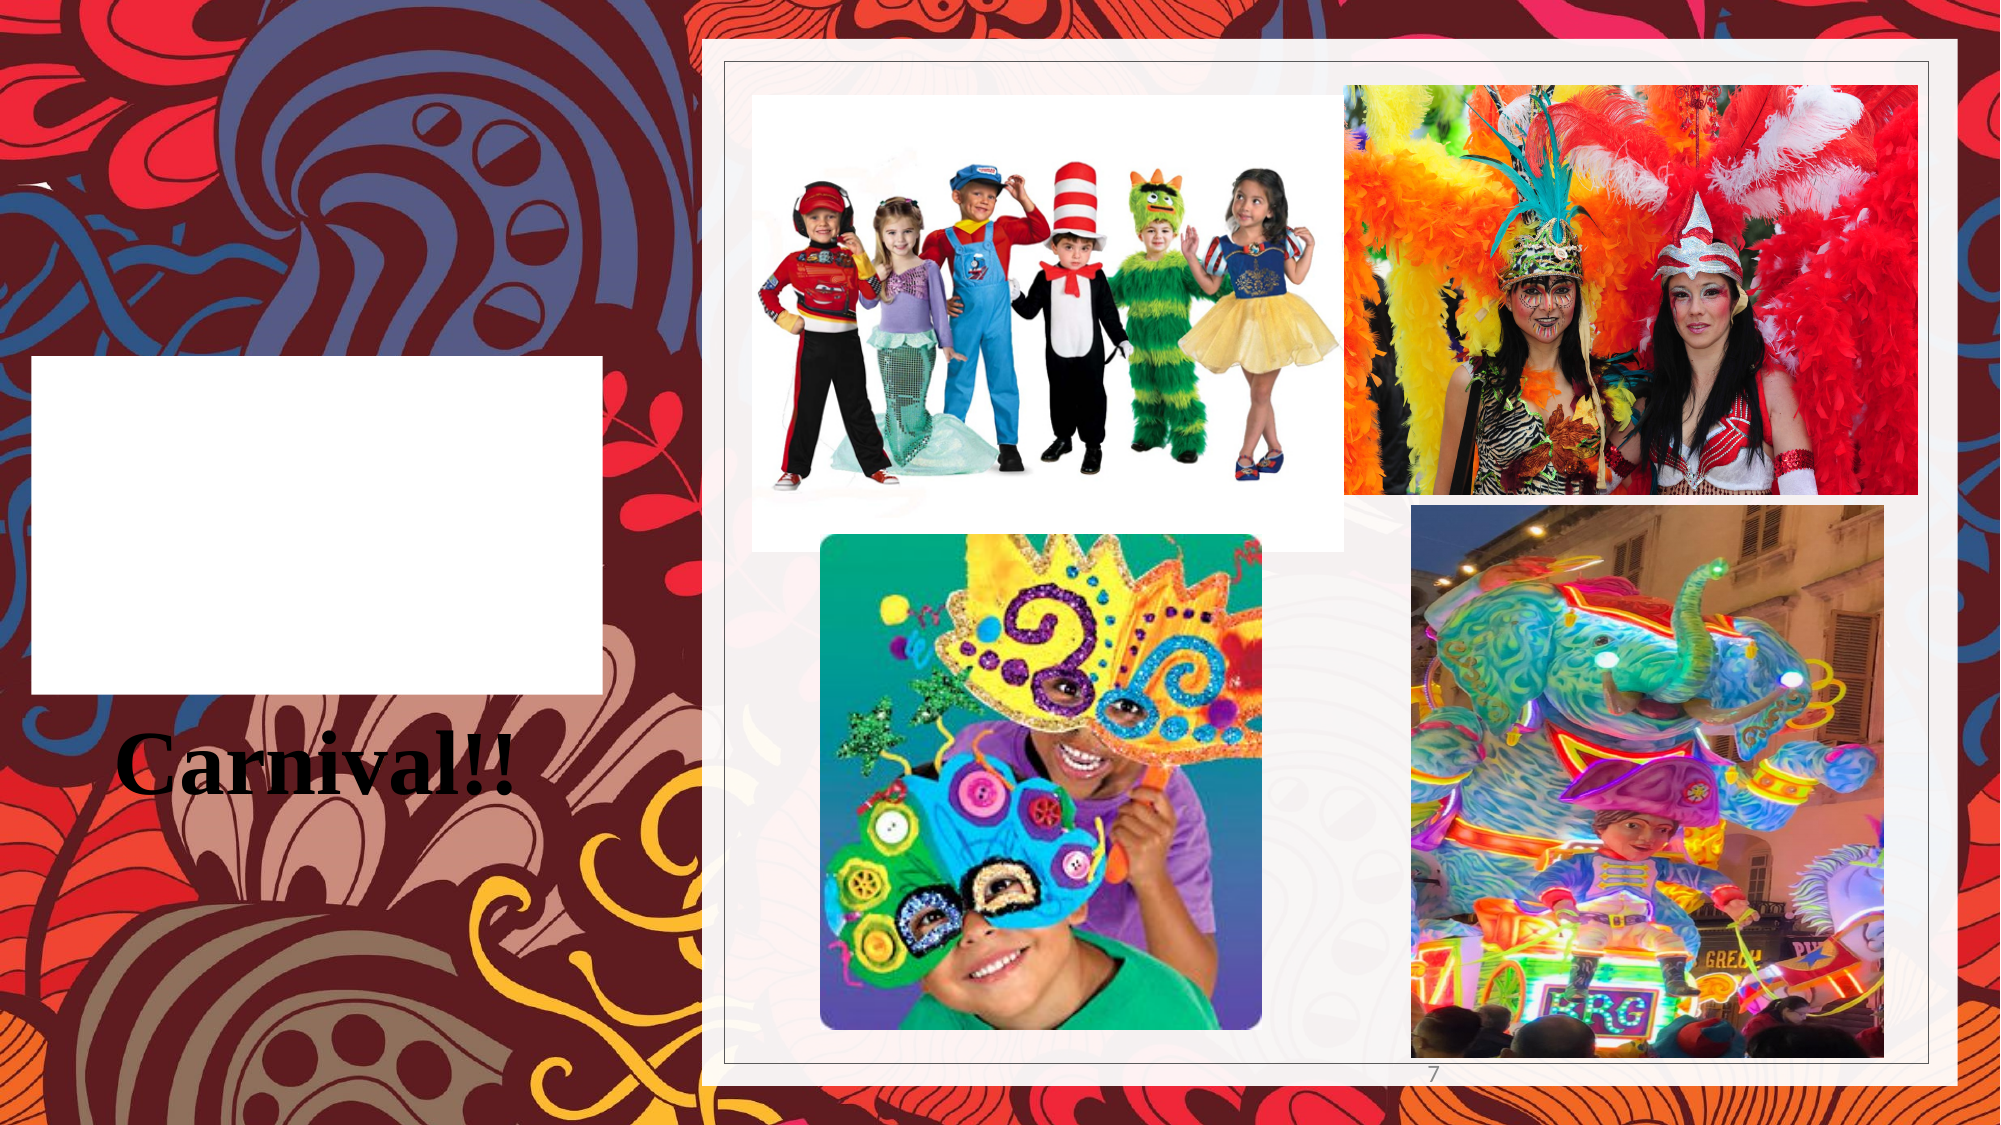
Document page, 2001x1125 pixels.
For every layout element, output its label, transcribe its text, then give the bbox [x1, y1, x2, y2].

text_box [702, 39, 1958, 1103]
title Carnival!! [31, 356, 603, 695]
picture [0, 0, 2000, 1125]
